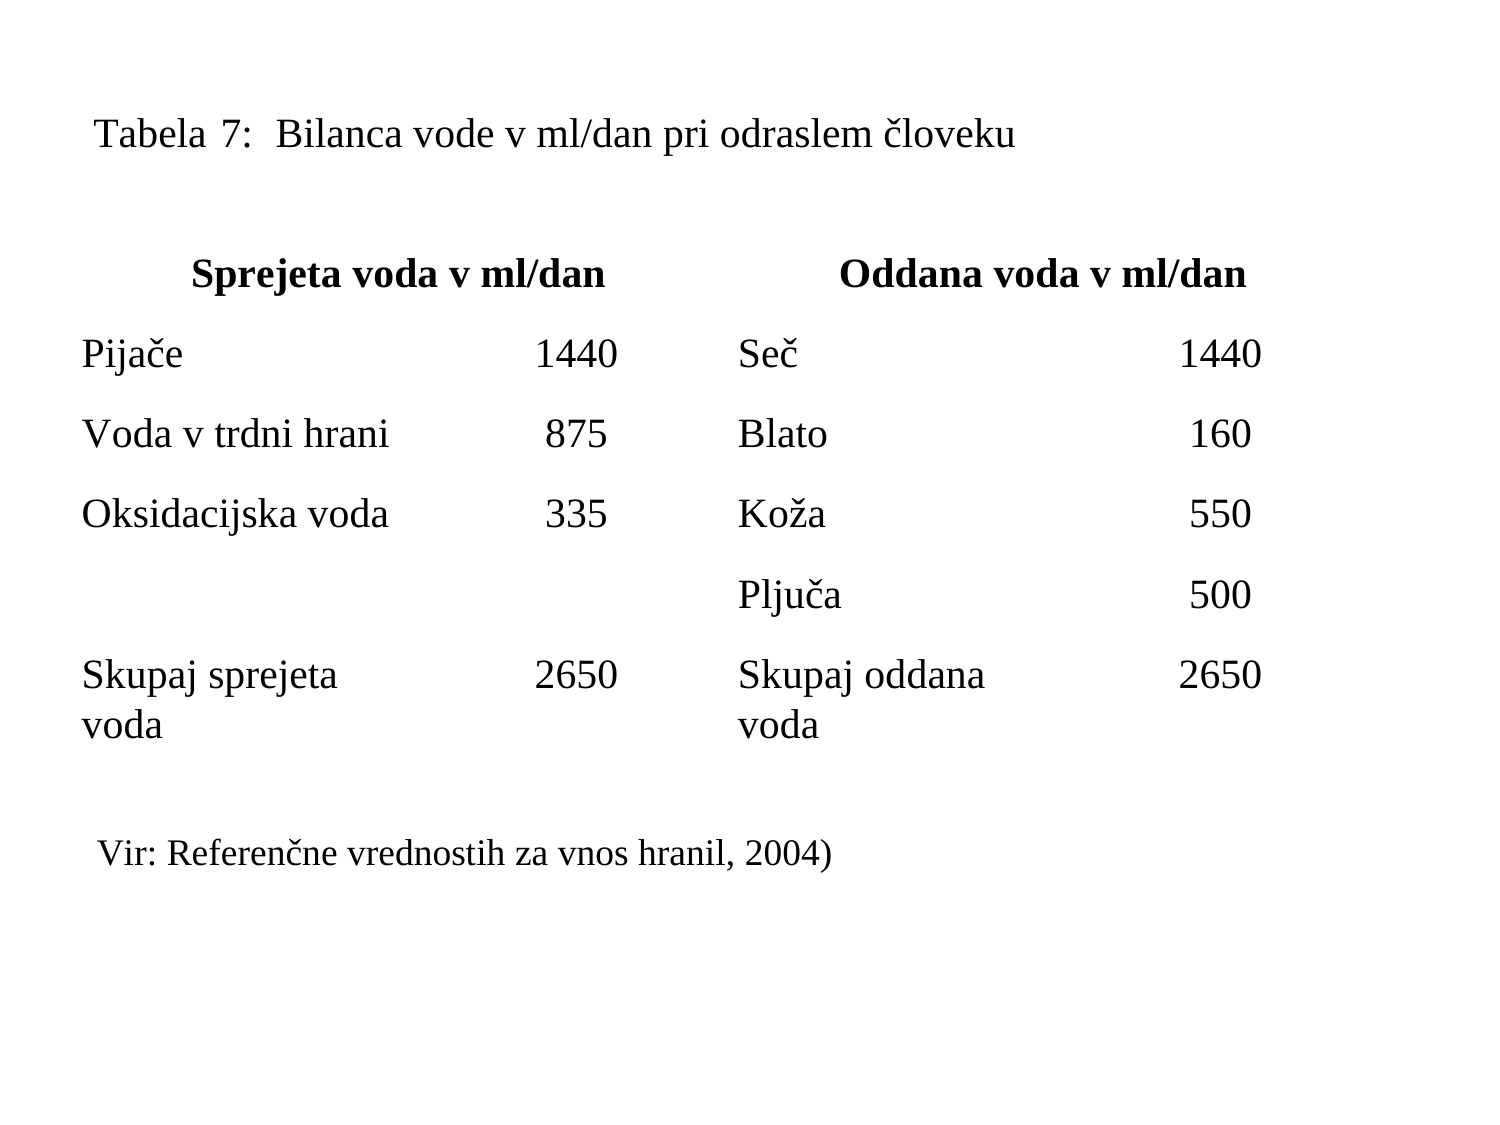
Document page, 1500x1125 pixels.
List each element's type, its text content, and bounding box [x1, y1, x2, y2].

table_cell Skupaj oddana voda [727, 647, 1082, 747]
table_header Bilanca vode v ml/dan pri odraslem človeku [264, 105, 1348, 199]
table_cell 160 [1082, 406, 1359, 486]
table_header Oddana voda v ml/dan [727, 246, 1359, 326]
table_cell Voda v trdni hrani [70, 406, 427, 486]
table_cell Blato [727, 406, 1082, 486]
table_cell [70, 566, 427, 647]
table_cell [427, 566, 727, 647]
table_cell 550 [1082, 486, 1359, 566]
table_cell 875 [427, 406, 727, 486]
table_cell Skupaj sprejeta voda [70, 647, 427, 747]
text_box Vir: Referenčne vrednostih za vnos hranil, 2004) [82, 820, 1360, 881]
table_cell Oksidacijska voda [70, 486, 427, 566]
table_cell 2650 [1082, 647, 1359, 747]
table_cell Pljuča [727, 566, 1082, 647]
table_cell Koža [727, 486, 1082, 566]
table_cell 1440 [1082, 326, 1359, 406]
table_cell Pijače [70, 326, 427, 406]
table_header Sprejeta voda v ml/dan [70, 246, 727, 326]
table_cell 500 [1082, 566, 1359, 647]
table_cell 335 [427, 486, 727, 566]
table_cell Seč [727, 326, 1082, 406]
table_header Tabela 7: [82, 105, 264, 199]
table_cell 2650 [427, 647, 727, 747]
table_cell 1440 [427, 326, 727, 406]
